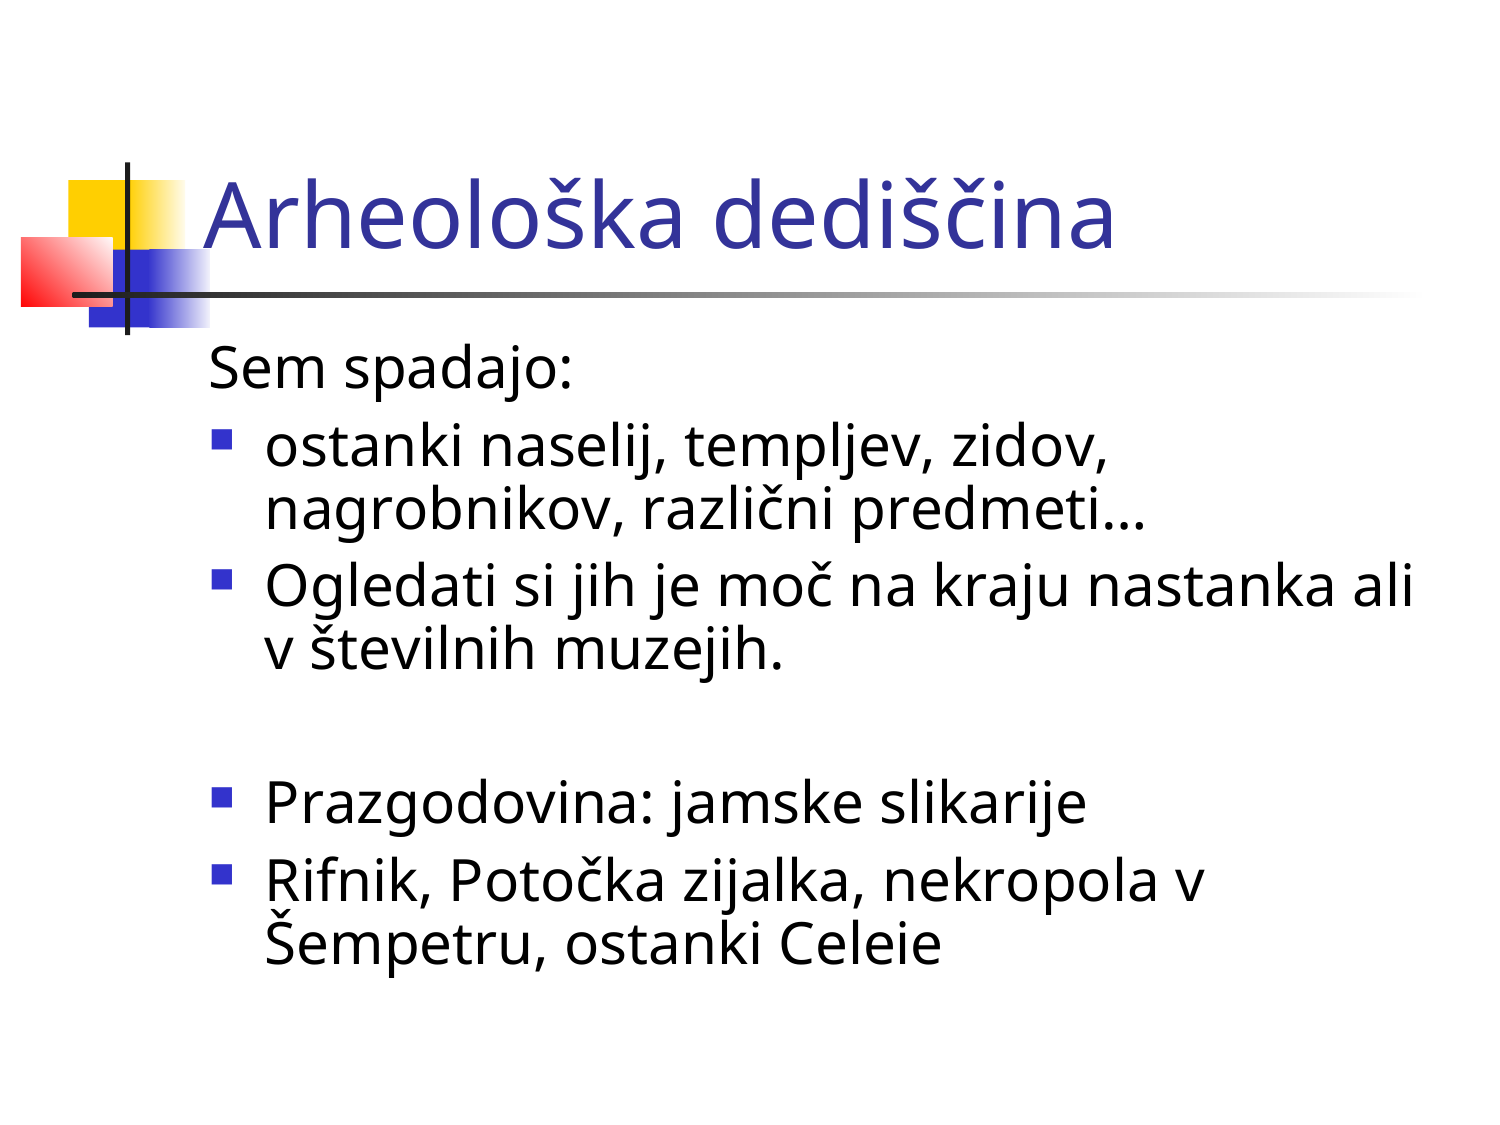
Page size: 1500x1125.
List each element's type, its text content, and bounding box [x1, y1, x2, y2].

title Arheološka dediščina [188, 35, 1468, 276]
list Sem spadajo: ostanki naselij, templjev, zidov, nagrobnikov, različni predmeti… Ogledati si jih je moč na kraju nastanka ali v številnih muzejih. Prazgodovina: jamske slikarije Rifnik, Potočka zijalka, nekropola v Šempetru, ostanki Celeie [193, 331, 1469, 1007]
